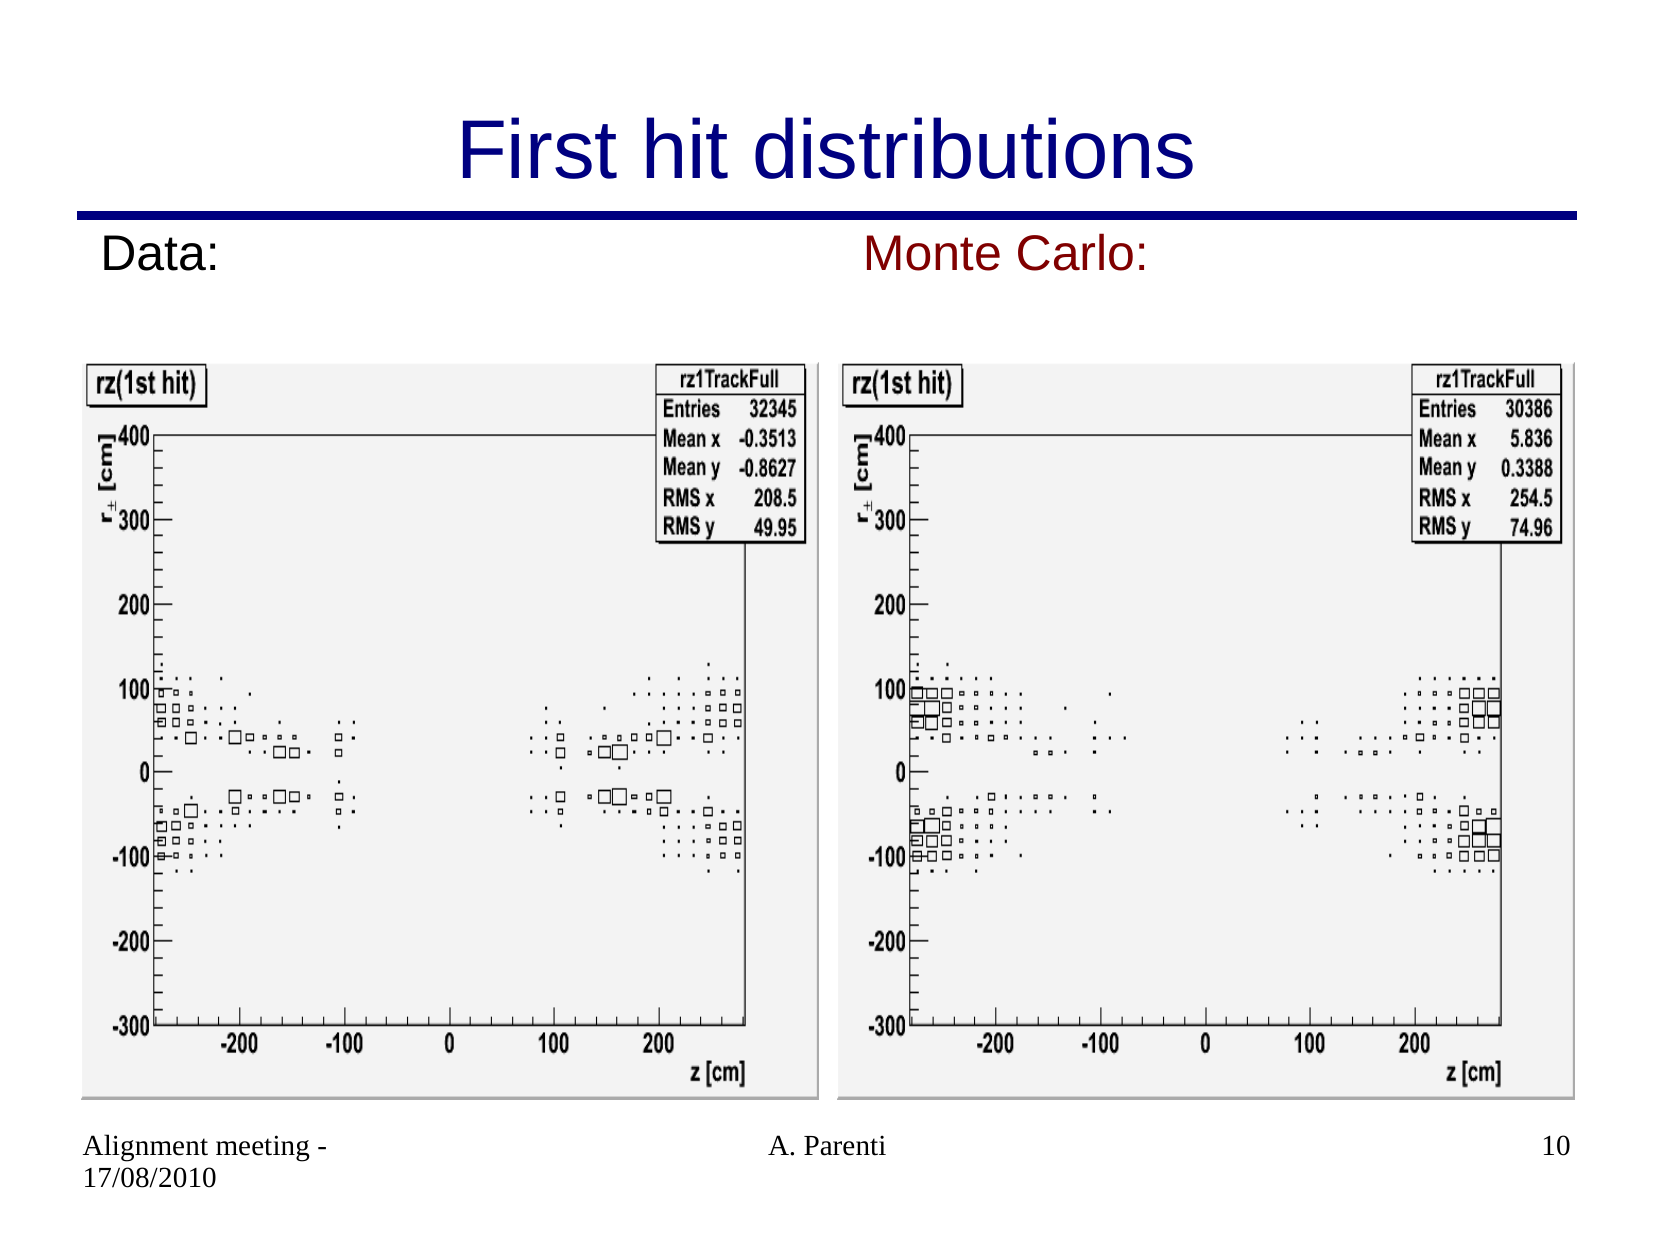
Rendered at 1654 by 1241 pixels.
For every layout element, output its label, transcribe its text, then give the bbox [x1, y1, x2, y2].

list Data: [82, 1100, 809, 1109]
list Monte Carlo: [845, 225, 1572, 1094]
title First hit distributions [82, 75, 1571, 226]
picture [80, 361, 819, 1100]
list Data: [82, 225, 809, 361]
picture [836, 361, 1575, 1100]
